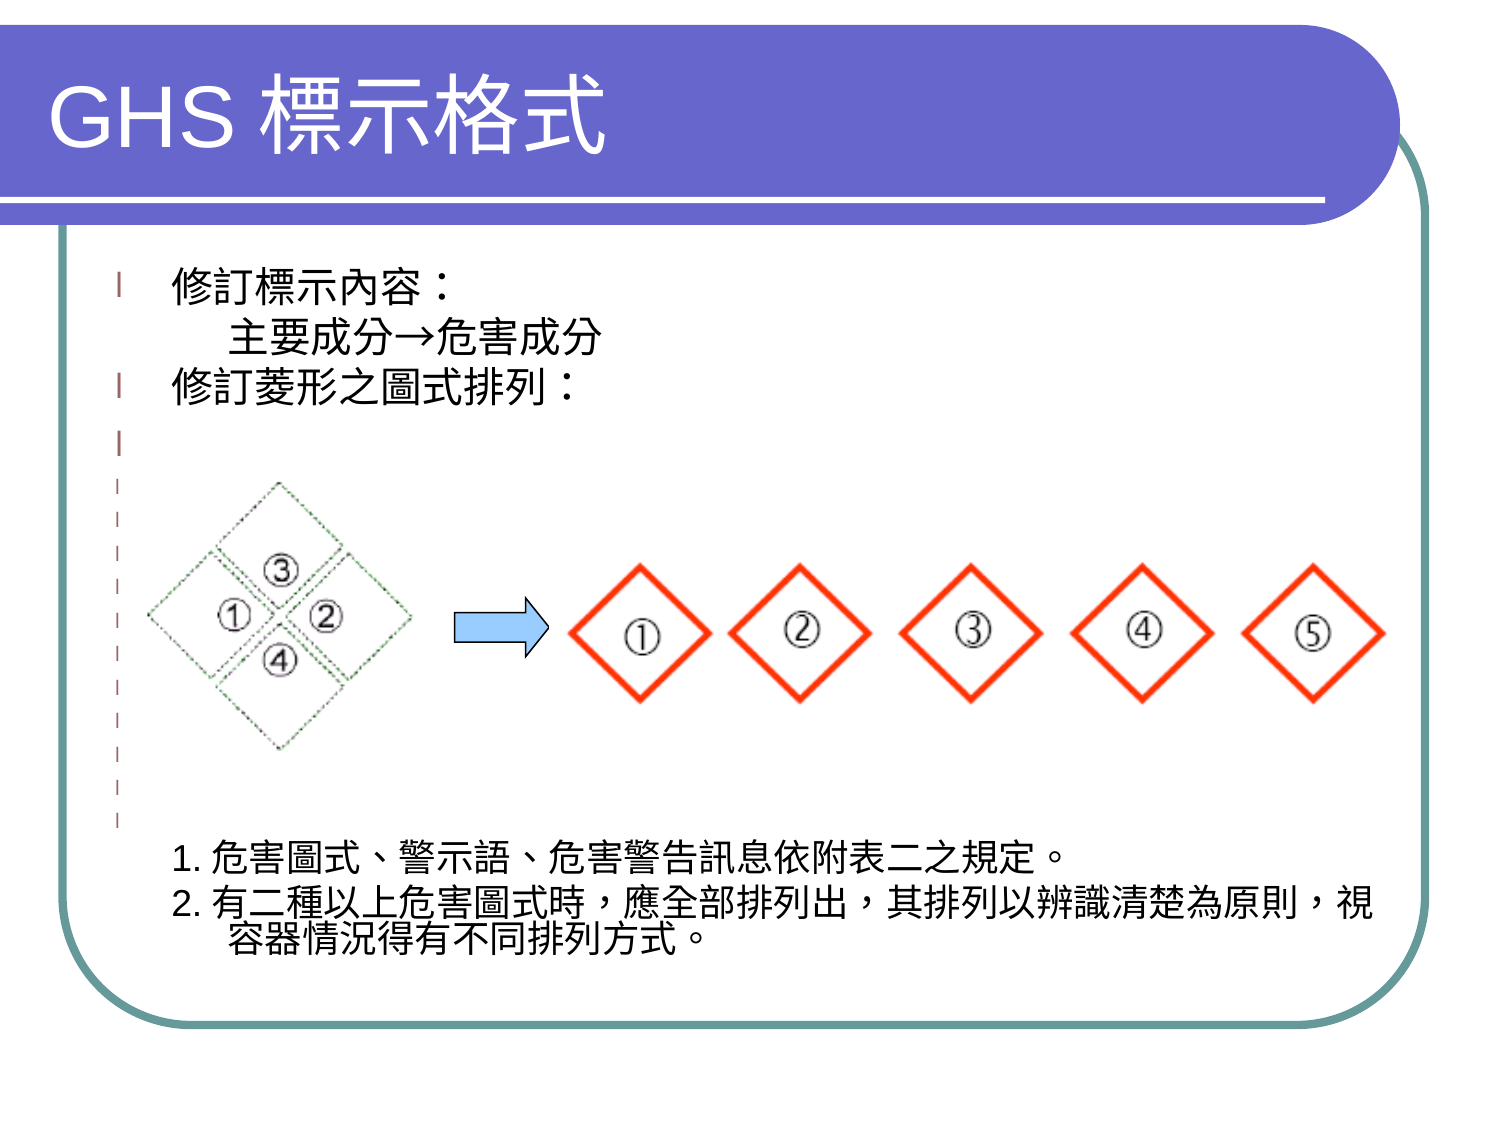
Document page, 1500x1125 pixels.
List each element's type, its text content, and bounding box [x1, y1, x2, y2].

picture [135, 479, 430, 762]
list 修訂標示內容： 主要成分→危害成分 修訂菱形之圖式排列： 1.危害圖式、警示語、危害警告訊息依附表二之規定。 2.有二種以上危害圖式時，應全部排列出，其排列以辨識清楚為原則，視容器情況得有不同排列方式。 [99, 262, 1400, 988]
text_box [454, 597, 549, 657]
title GHS標示格式 [32, 37, 1347, 188]
picture [549, 550, 1400, 717]
